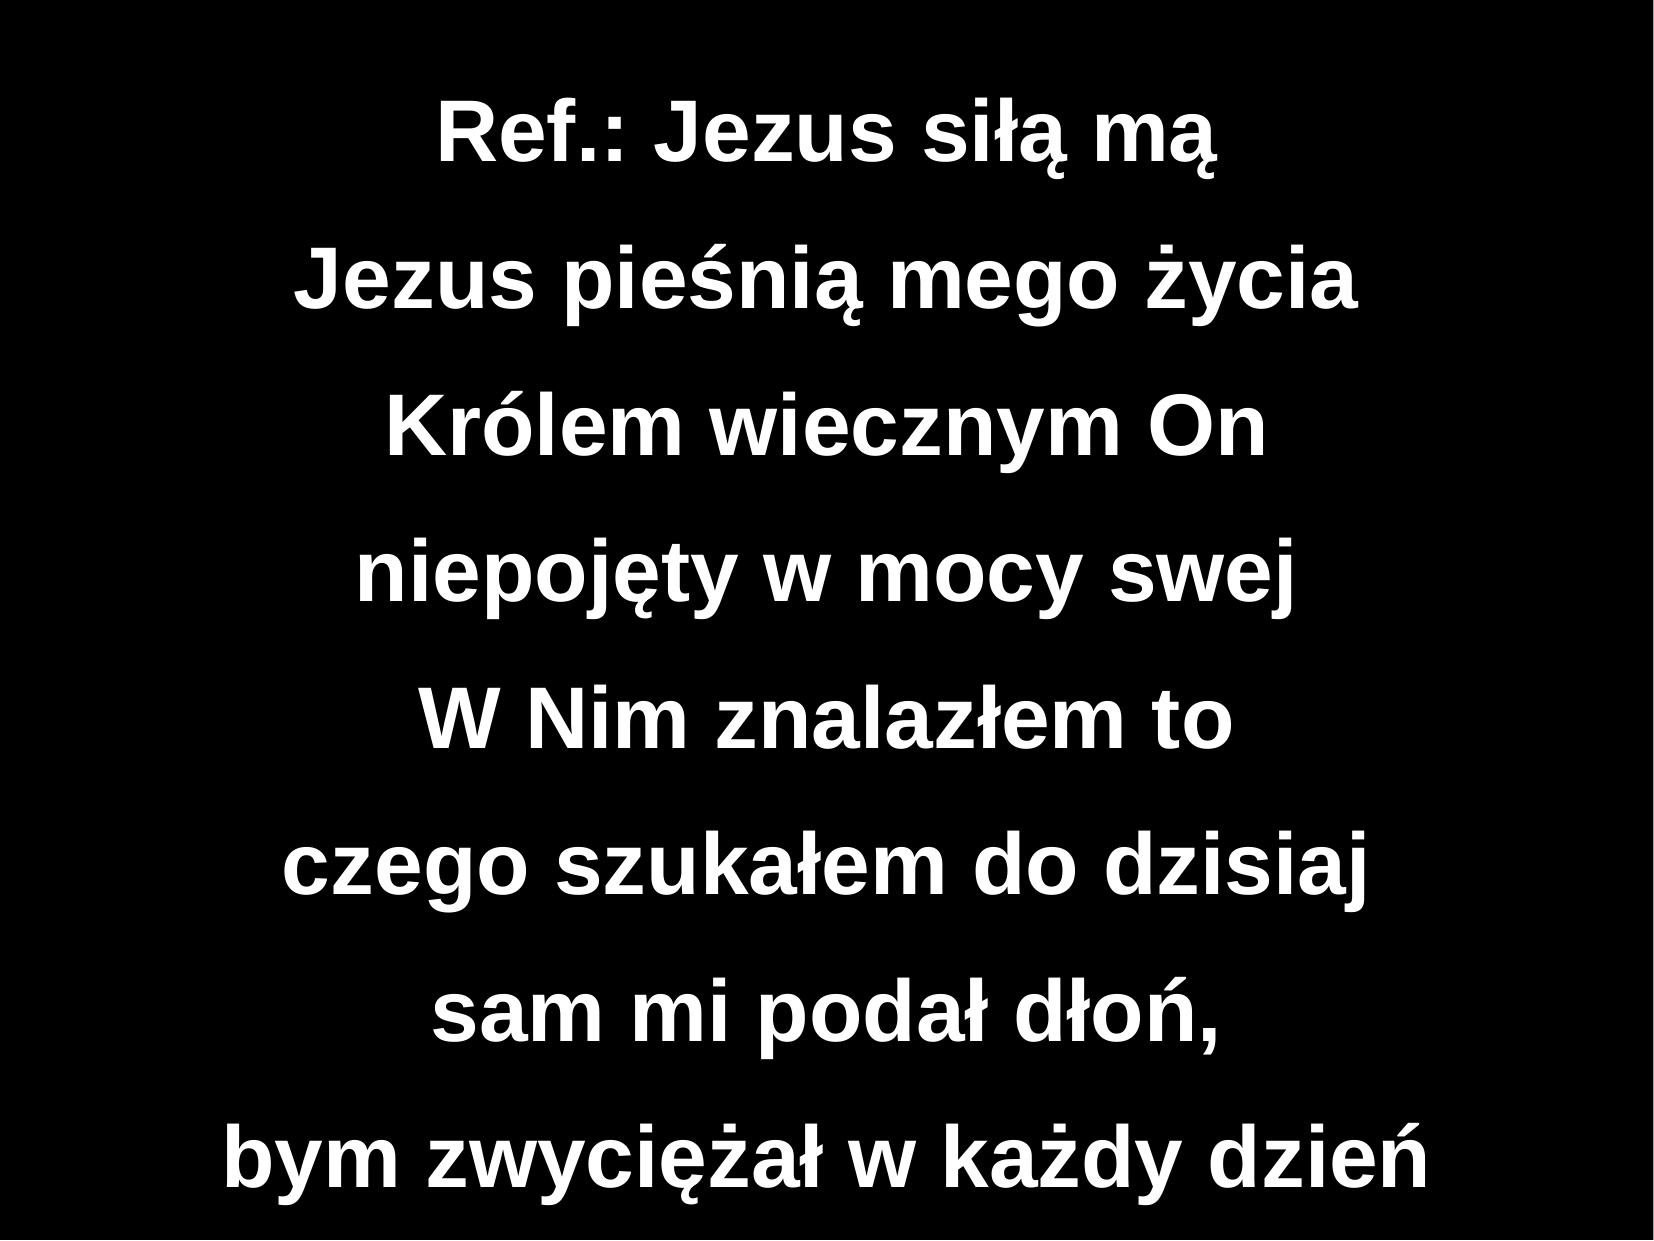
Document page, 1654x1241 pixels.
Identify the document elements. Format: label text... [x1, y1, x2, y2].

subtitle Ref.: Jezus siłą mą Jezus pieśnią mego życia Królem wiecznym On niepojęty w mocy swej W Nim znalazłem to czego szukałem do dzisiaj sam mi podał dłoń, bym zwyciężał w każdy dzień [0, 0, 1654, 1241]
